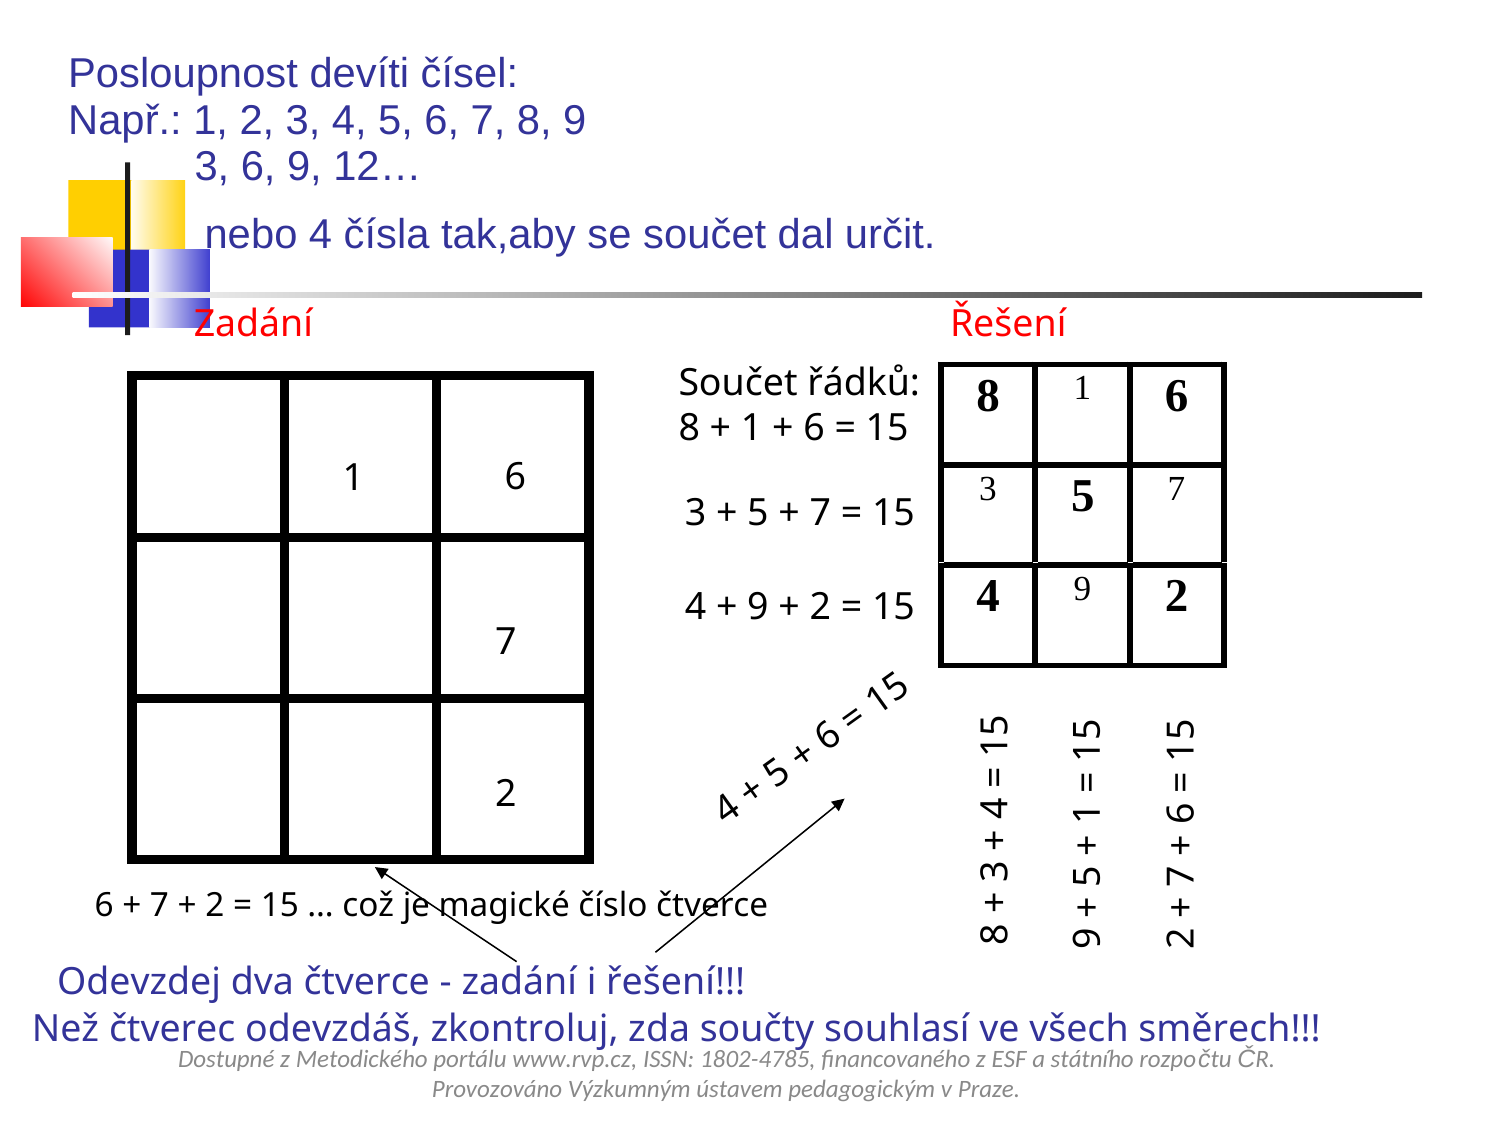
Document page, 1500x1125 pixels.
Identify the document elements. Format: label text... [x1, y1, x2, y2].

text_box Zadání [179, 290, 329, 352]
text_box nebo 4 čísla tak,aby se součet dal určit. [189, 199, 951, 265]
text_box 1 [327, 445, 380, 506]
text_box 8 + 3 + 4 = 15 [962, 699, 1023, 960]
text_box 3 + 5 + 7 = 15 [670, 480, 931, 541]
text_box Odevzdej dva čtverce - zadání i řešení!!! [42, 949, 761, 1010]
text_box 9 + 5 + 1 = 15 [1054, 694, 1116, 965]
text_box [620, 932, 677, 949]
text_box [620, 361, 1500, 1125]
chart [0, 371, 620, 1125]
text_box 4 + 9 + 2 = 15 [670, 574, 931, 635]
text_box 4 + 5 + 6 = 15 [686, 645, 934, 847]
text_box Součet řádků: 8 + 1 + 6 = 15 [663, 349, 936, 456]
text_box Než čtverec odevzdáš, zkontroluj, zda součty souhlasí ve všech směrech!!! [17, 996, 1337, 1057]
text_box 2 [480, 761, 532, 823]
text_box 7 [480, 609, 532, 670]
text_box Dostupné z Metodického portálu www.rvp.cz, ISSN: 1802-4785, financovaného z ESF a státního rozpočtu ČR. Provozováno Výzkumným ústavem pedagogickým v Praze. [105, 1042, 1348, 1103]
text_box 2 + 7 + 6 = 15 [1148, 694, 1209, 965]
title Posloupnost devíti čísel: Např.: 1, 2, 3, 4, 5, 6, 7, 8, 9 3, 6, 9, 12… [53, 0, 1329, 244]
chart [476, 932, 620, 949]
text_box 6 [489, 444, 542, 505]
text_box Řešení [935, 290, 1082, 352]
text_box 6 + 7 + 2 = 15 … což je magické číslo čtverce [79, 875, 785, 932]
